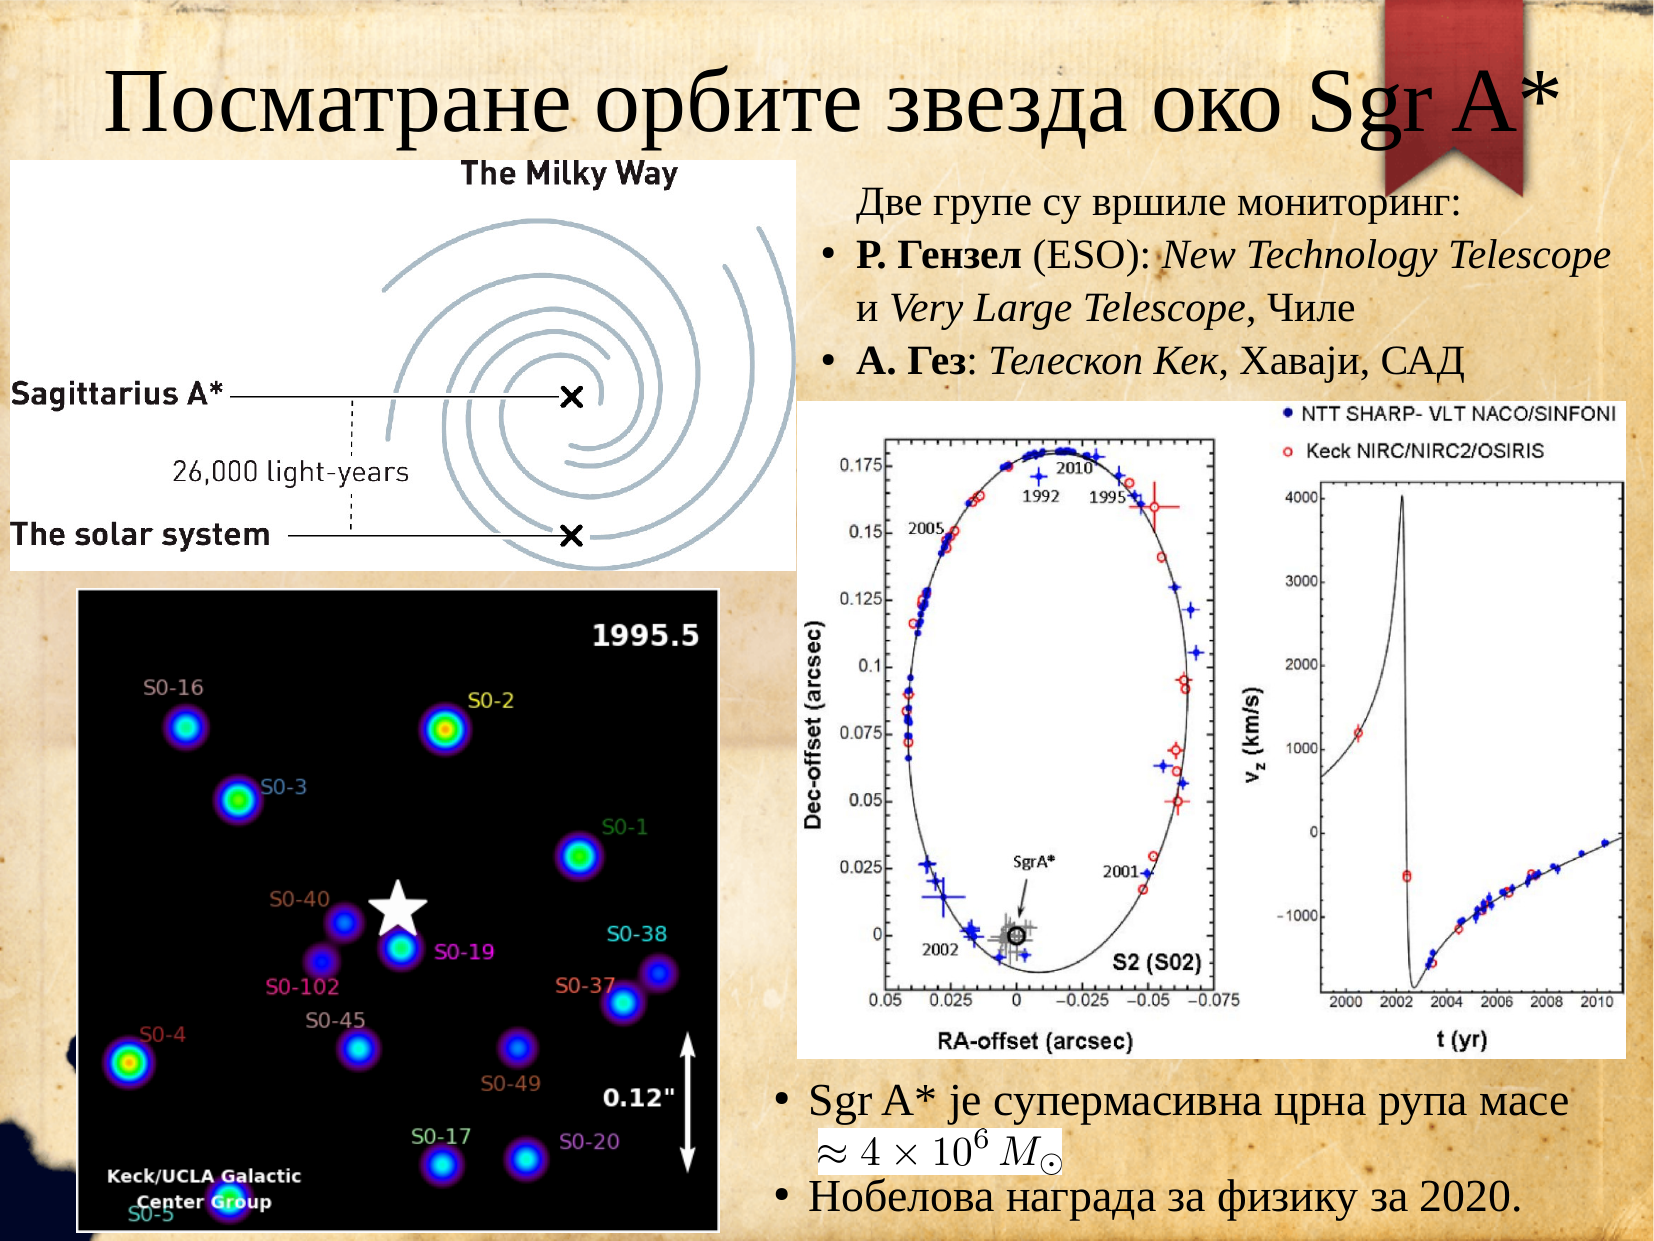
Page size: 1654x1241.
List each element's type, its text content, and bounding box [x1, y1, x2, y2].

list Sgr A* је супермасивна црна рупа масе Нобелова награда за физику за 2020. [773, 1074, 1638, 1228]
text_box [75, 588, 721, 1234]
list Две групе су вршиле мониторинг: Р. Гензел (ESO): New Technology Telescope и Very Large Telescope, Чиле А. Гез: Телескоп Кек, Хаваји, САД [820, 171, 1621, 399]
picture [0, 0, 1654, 1241]
title Посматране орбите звезда око Sgr A* [56, 49, 1613, 152]
